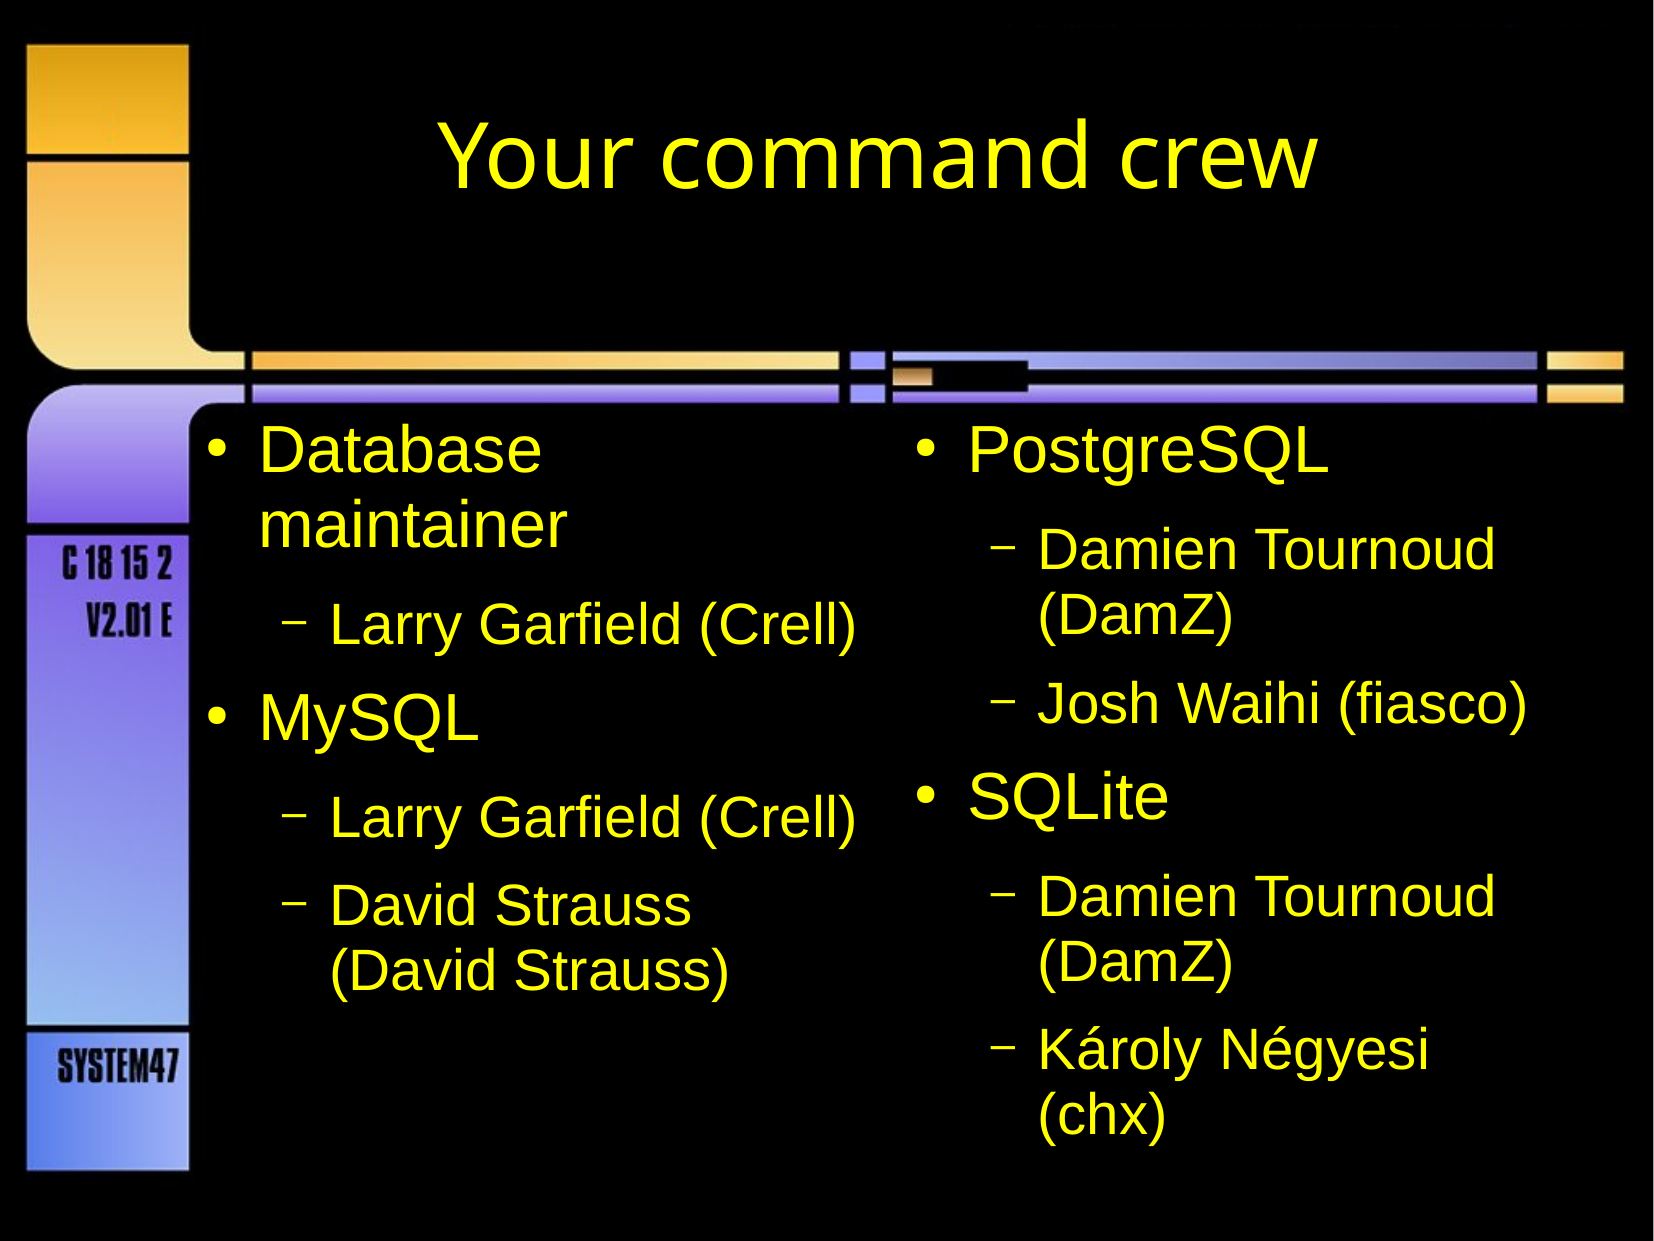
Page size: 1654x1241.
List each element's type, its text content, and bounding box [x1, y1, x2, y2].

list Database maintainer Larry Garfield (Crell) MySQL Larry Garfield (Crell) David Strauss (David Strauss) [187, 412, 863, 1109]
picture [0, 0, 1654, 1241]
list PostgreSQL Damien Tournoud (DamZ) Josh Waihi (fiasco) SQLite Damien Tournoud (DamZ) Károly Négyesi (chx) [896, 412, 1572, 1217]
title Your command crew [187, 49, 1571, 257]
